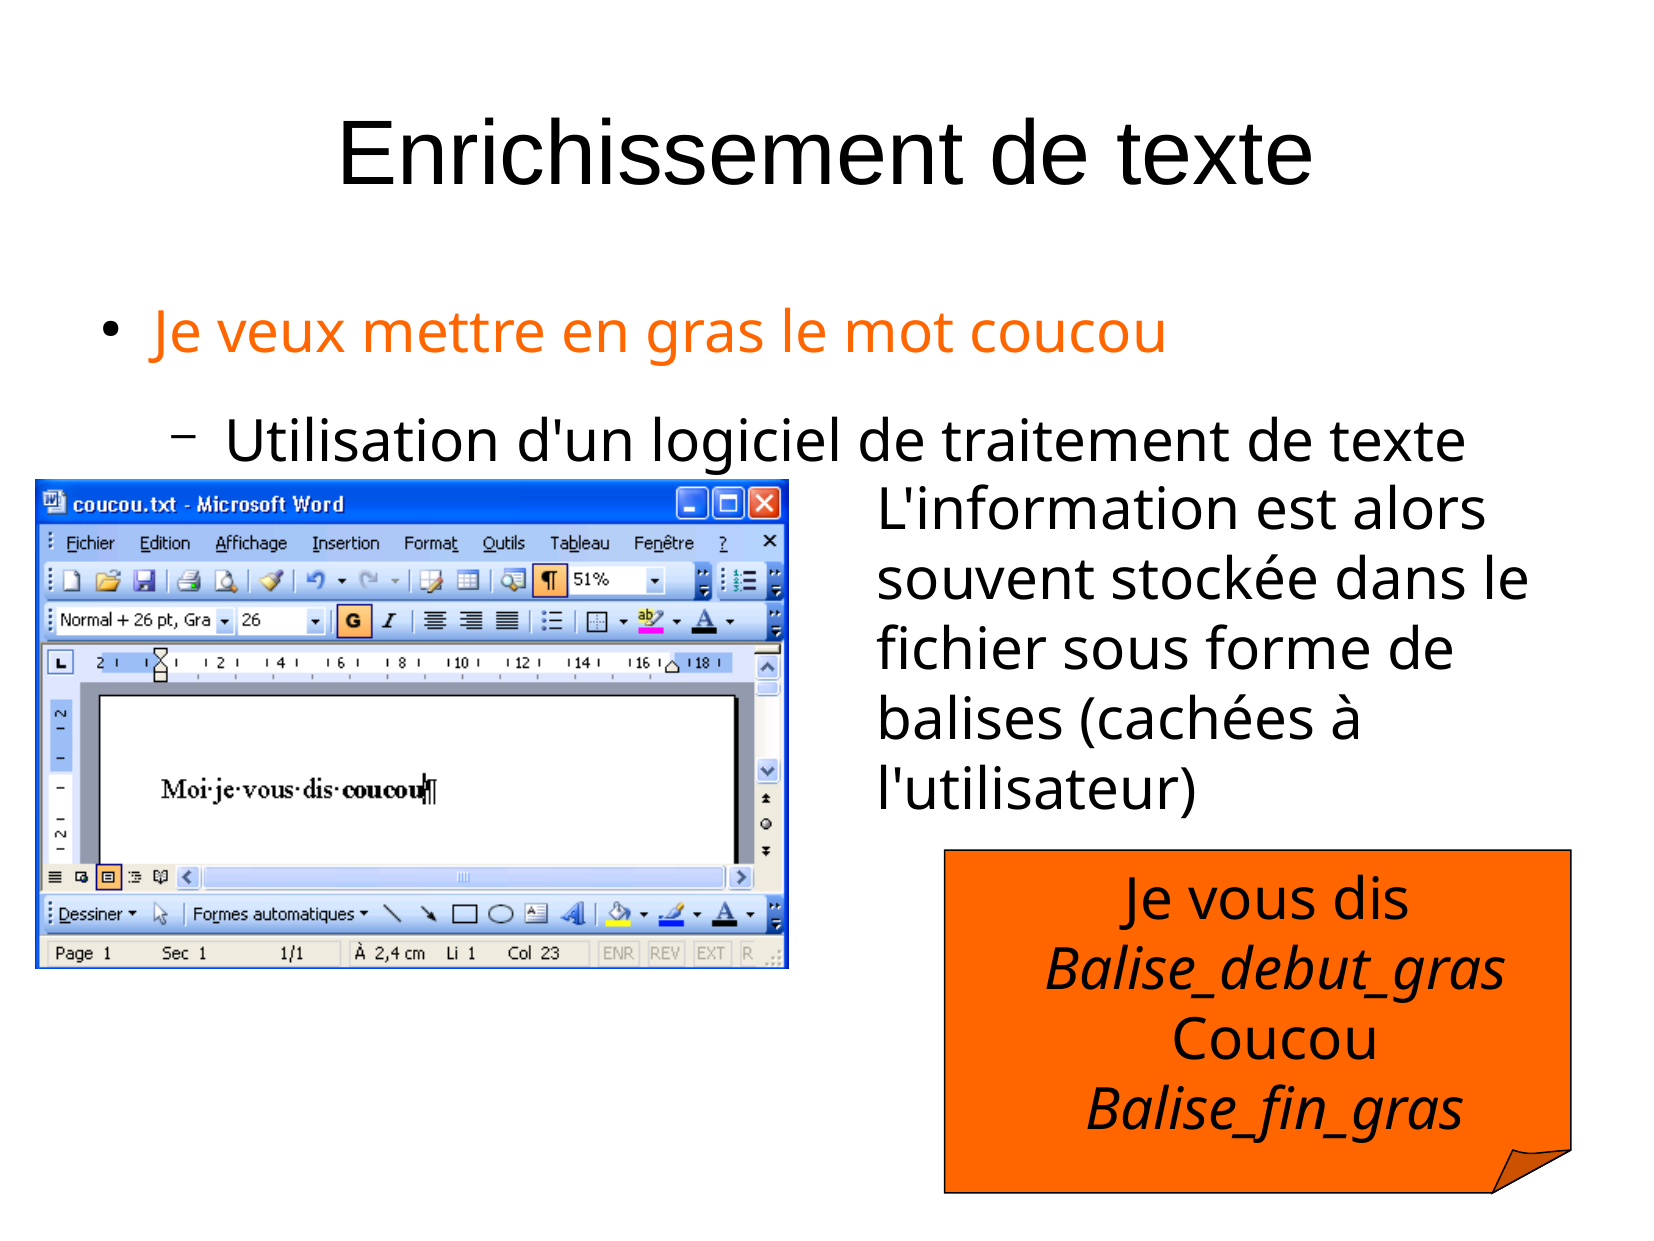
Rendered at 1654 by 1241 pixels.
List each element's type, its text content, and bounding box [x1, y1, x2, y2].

list Je veux mettre en gras le mot coucou Utilisation d'un logiciel de traitement de texte [82, 290, 1571, 1109]
picture [35, 479, 789, 969]
text_box L'information est alors souvent stockée dans le fichier sous forme de balises (cachées à l'utilisateur) [826, 463, 1571, 829]
text_box Je vous dis Balise_debut_gras Coucou Balise_fin_gras [944, 850, 1571, 1193]
title Enrichissement de texte [82, 49, 1571, 257]
